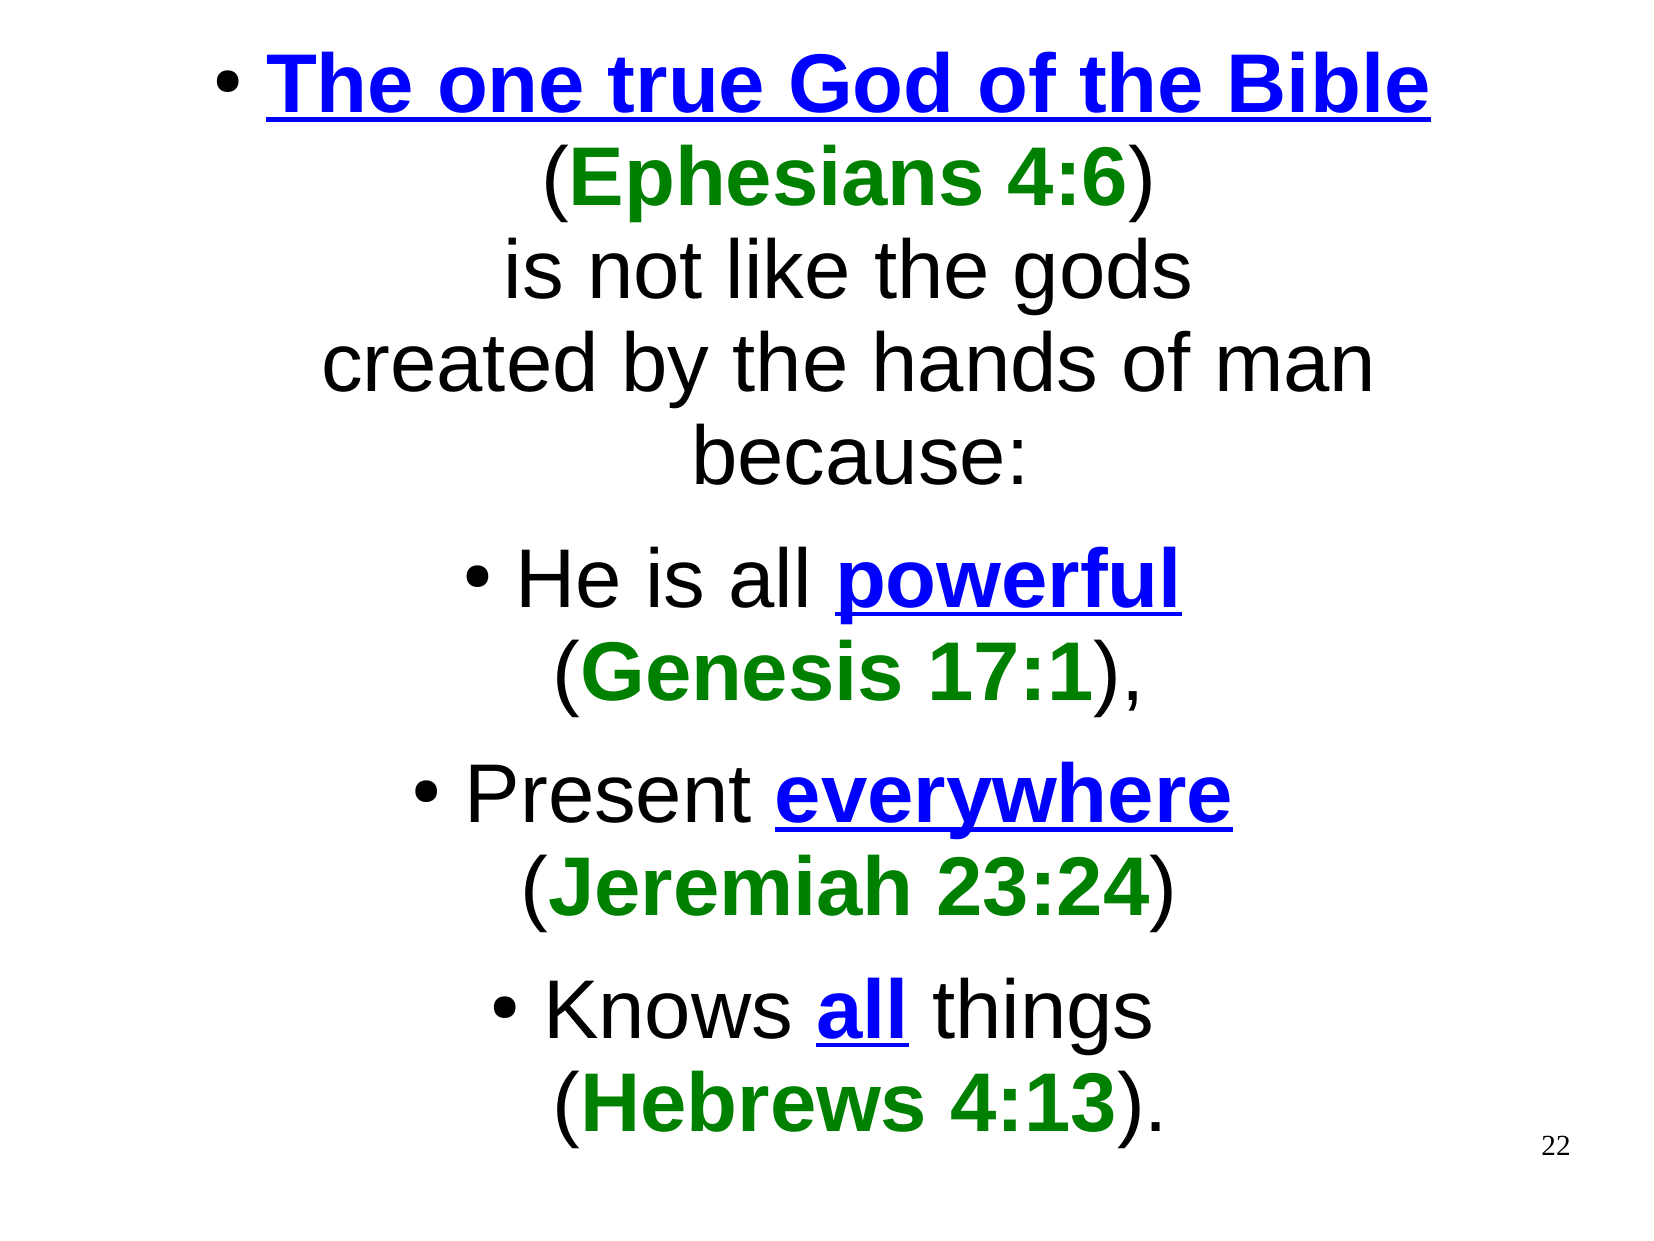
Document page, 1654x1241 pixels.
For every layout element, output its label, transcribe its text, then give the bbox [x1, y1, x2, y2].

list The one true God of the Bible (Ephesians 4:6) is not like the gods created by the hands of man because: He is all powerful (Genesis 17:1), Present everywhere (Jeremiah 23:24) Knows all things (Hebrews 4:13). [37, 37, 1613, 1238]
